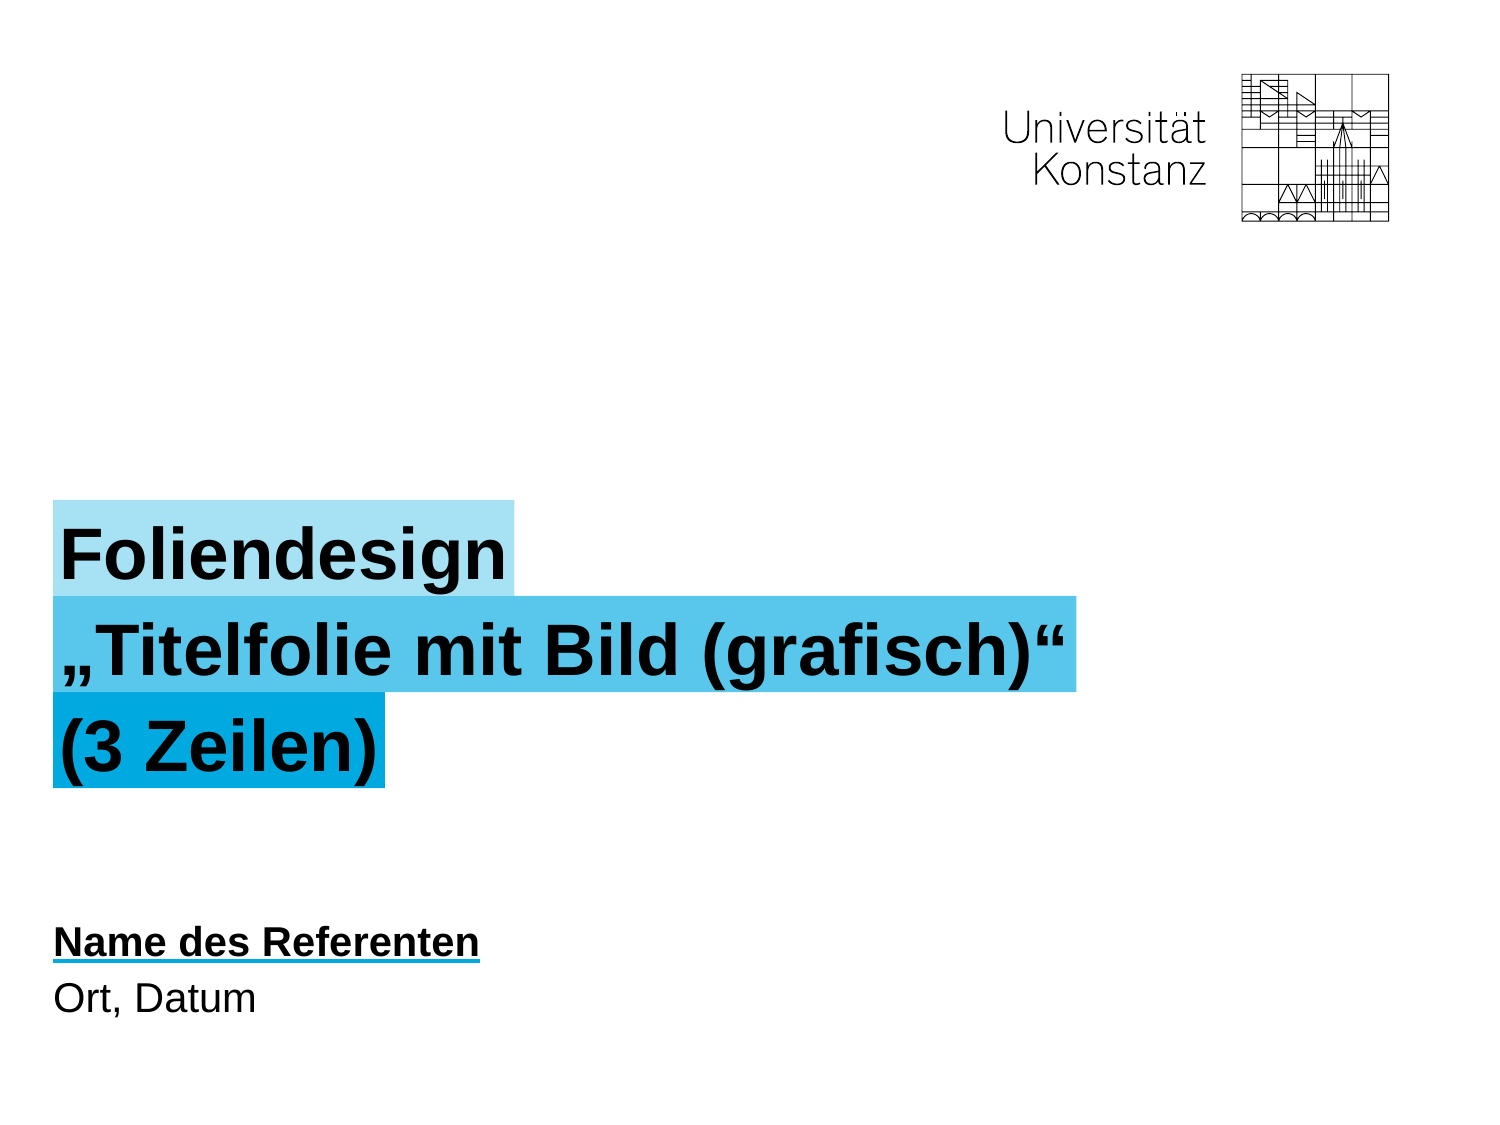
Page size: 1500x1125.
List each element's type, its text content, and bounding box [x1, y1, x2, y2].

title Name des Referenten [53, 897, 1093, 965]
text_box (3 Zeilen) [53, 693, 385, 789]
list Ort, Datum [53, 919, 1092, 1022]
text_box Foliendesign [53, 499, 515, 596]
text_box „Titelfolie mit Bild (grafisch)“ [53, 595, 1077, 693]
